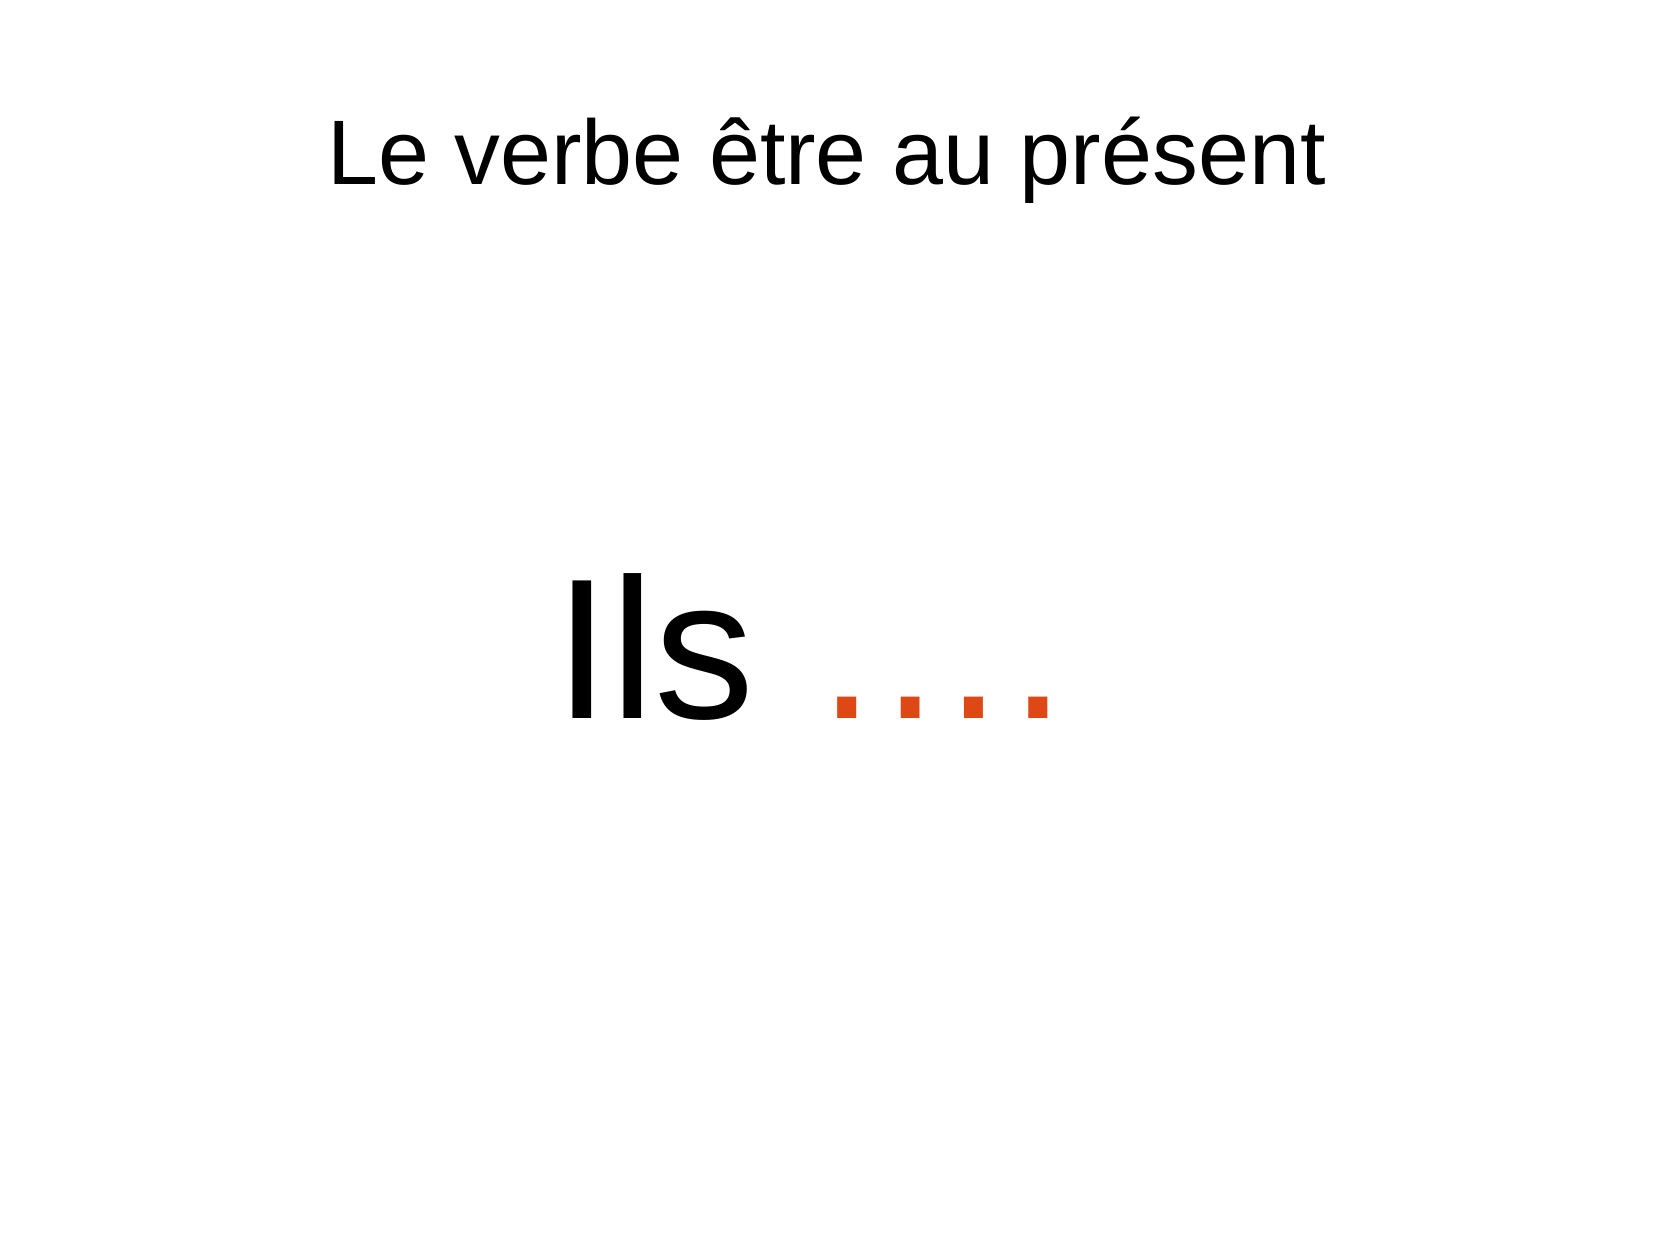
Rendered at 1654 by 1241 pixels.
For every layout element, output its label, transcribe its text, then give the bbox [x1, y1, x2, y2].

title Le verbe être au présent [82, 49, 1571, 257]
subtitle Ils …. [82, 290, 1538, 1010]
